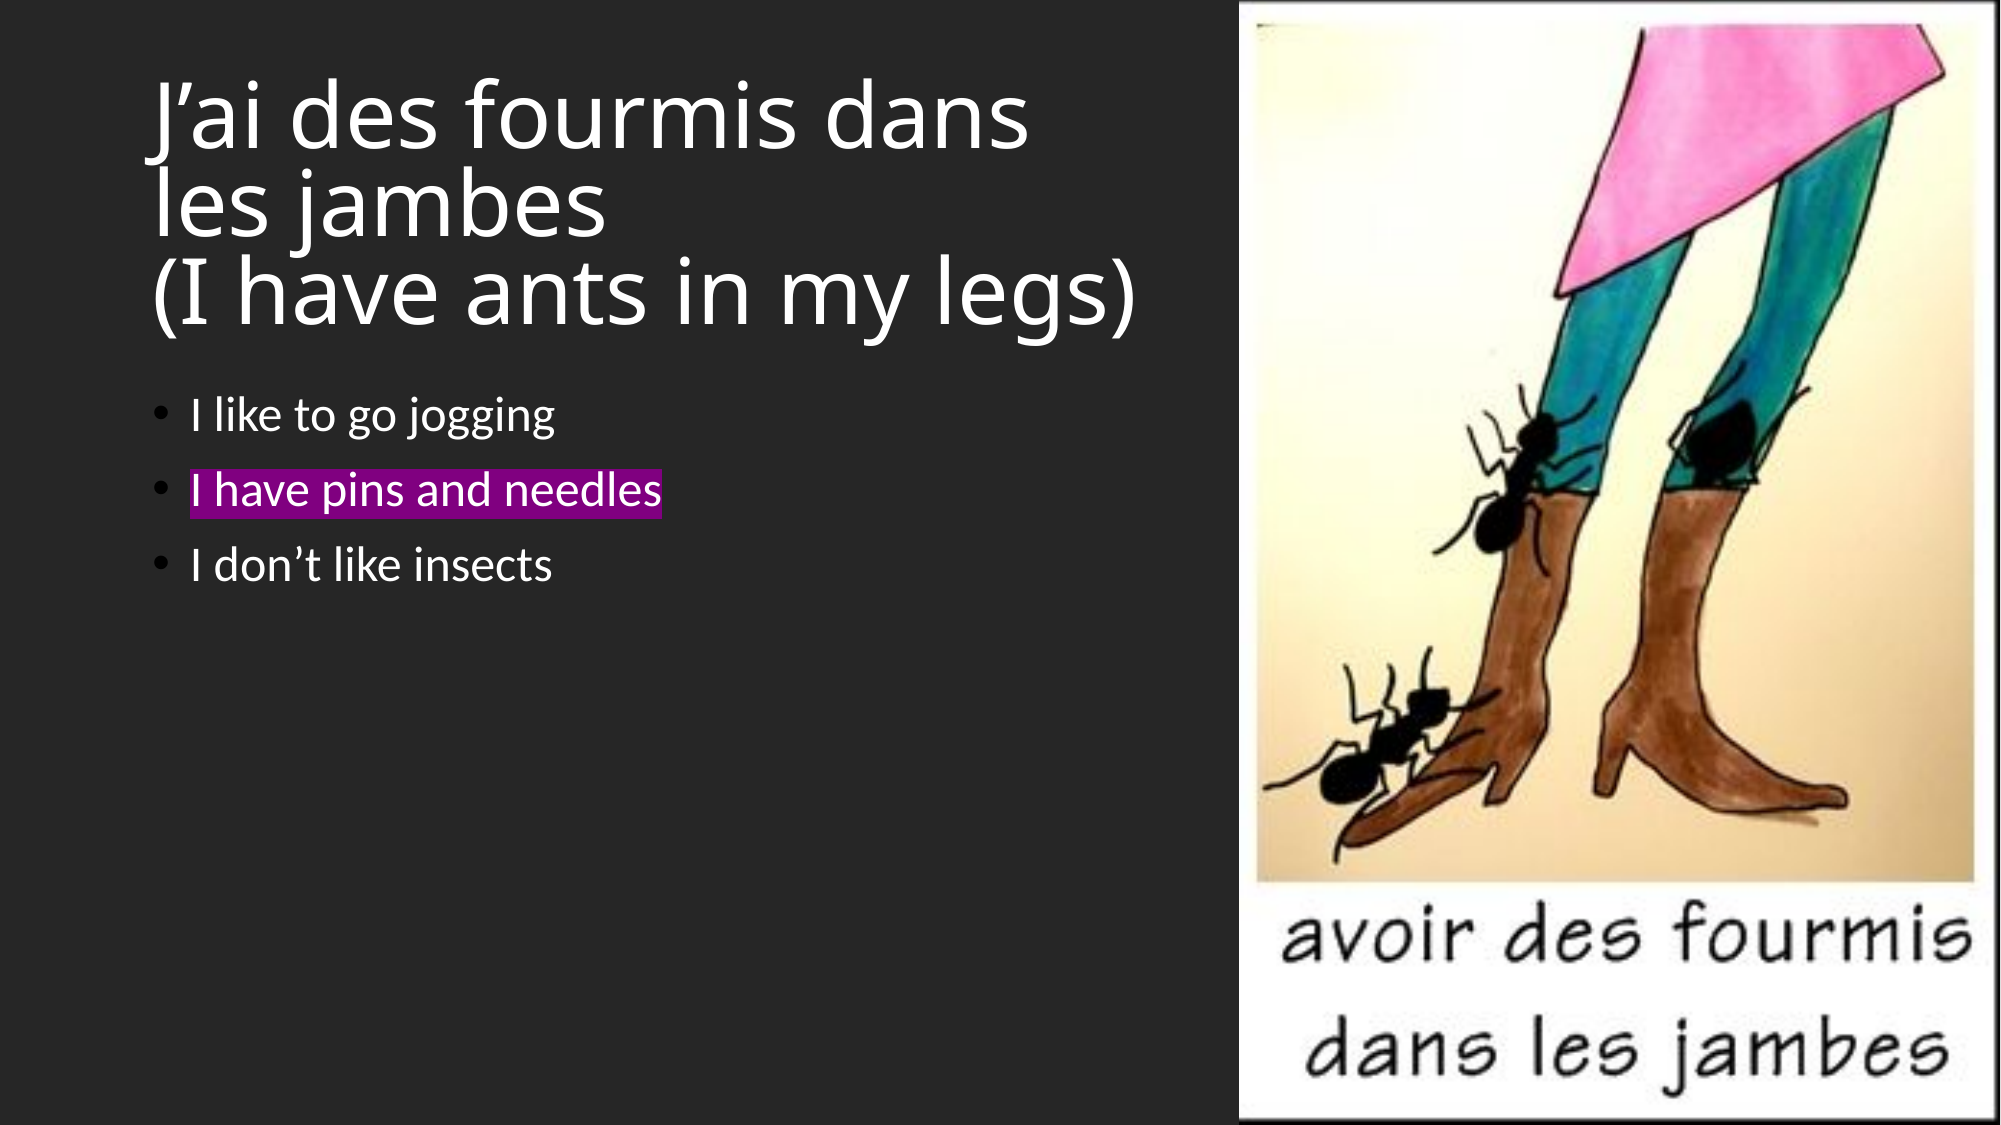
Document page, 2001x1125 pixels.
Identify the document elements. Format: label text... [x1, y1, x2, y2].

text_box [0, 0, 1239, 1125]
title J’ai des fourmis dans les jambes (I have ants in my legs) [137, 59, 1164, 360]
picture [1239, 0, 2000, 1125]
list I like to go jogging I have pins and needles I don’t like insects [137, 381, 1164, 1015]
